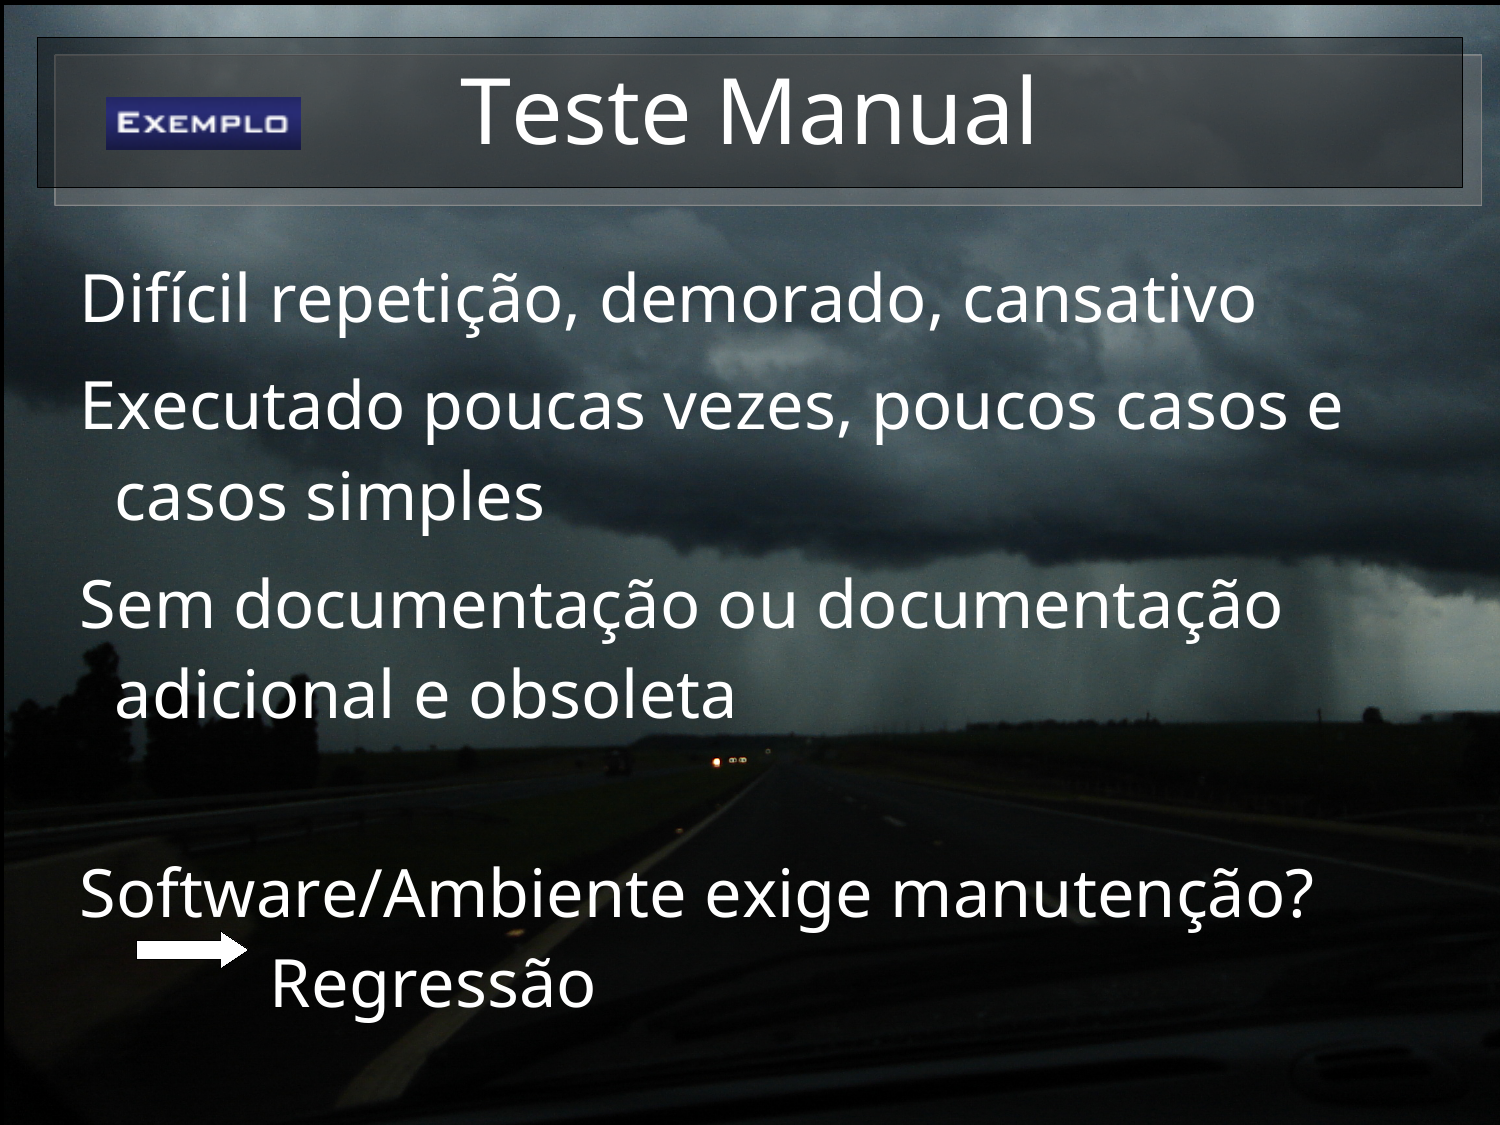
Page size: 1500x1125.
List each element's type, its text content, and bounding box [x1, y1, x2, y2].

title Teste Manual [29, 31, 1471, 188]
list Difícil repetição, demorado, cansativo Executado poucas vezes, poucos casos e casos simples Sem documentação ou documentação adicional e obsoleta Software/Ambiente exige manutenção? Regressão [29, 243, 1471, 1047]
text_box [136, 930, 249, 969]
picture [4, 5, 1500, 1125]
